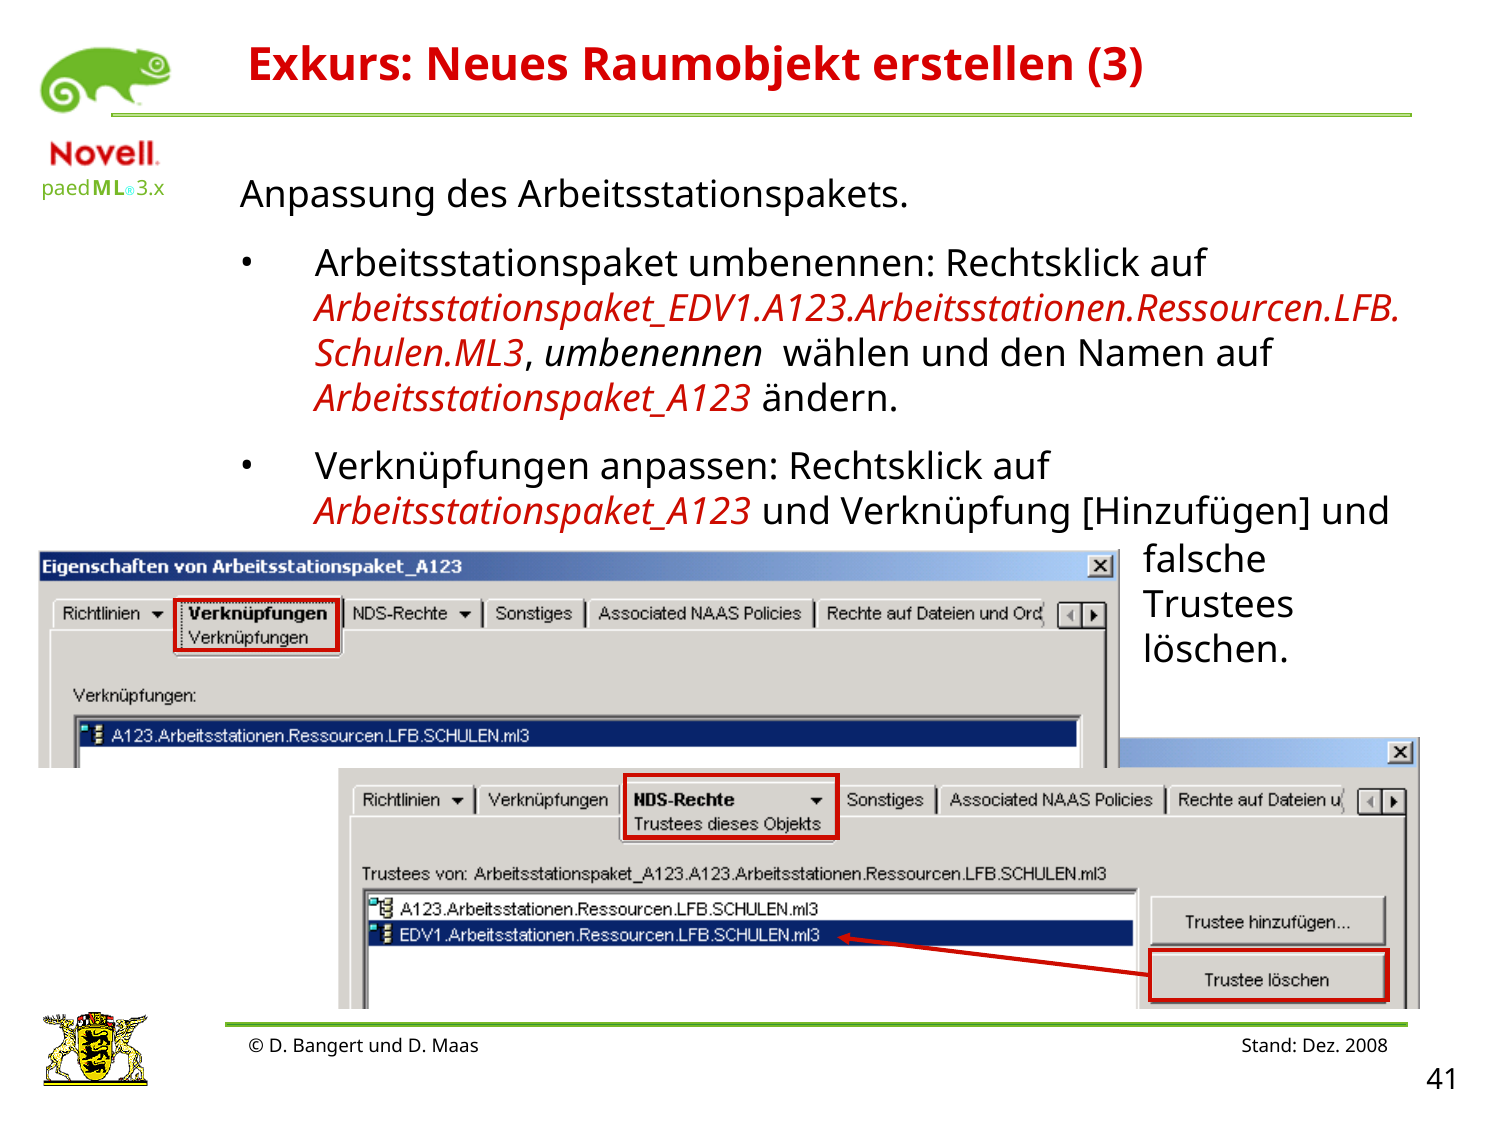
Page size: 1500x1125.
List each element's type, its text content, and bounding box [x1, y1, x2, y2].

picture [37, 549, 1420, 1009]
text_box falsche Trustees löschen. [1128, 527, 1429, 678]
picture [41, 1011, 148, 1088]
picture [26, 30, 184, 188]
text_box Anpassung des Arbeitsstationspakets. Arbeitsstationspaket umbenennen: Rechtsklick auf Arbeitsstationspaket_EDV1.A123.Arbeitsstationen.Ressourcen.LFB.Schulen.ML3, umbenennen wählen und den Namen auf Arbeitsstationspaket_A123 ändern. Verknüpfungen anpassen: Rechtsklick auf Arbeitsstationspaket_A123 und Verknüpfung [Hinzufügen] und [225, 162, 1436, 540]
title Exkurs: Neues Raumobjekt erstellen (3)‏ [232, 12, 1388, 113]
